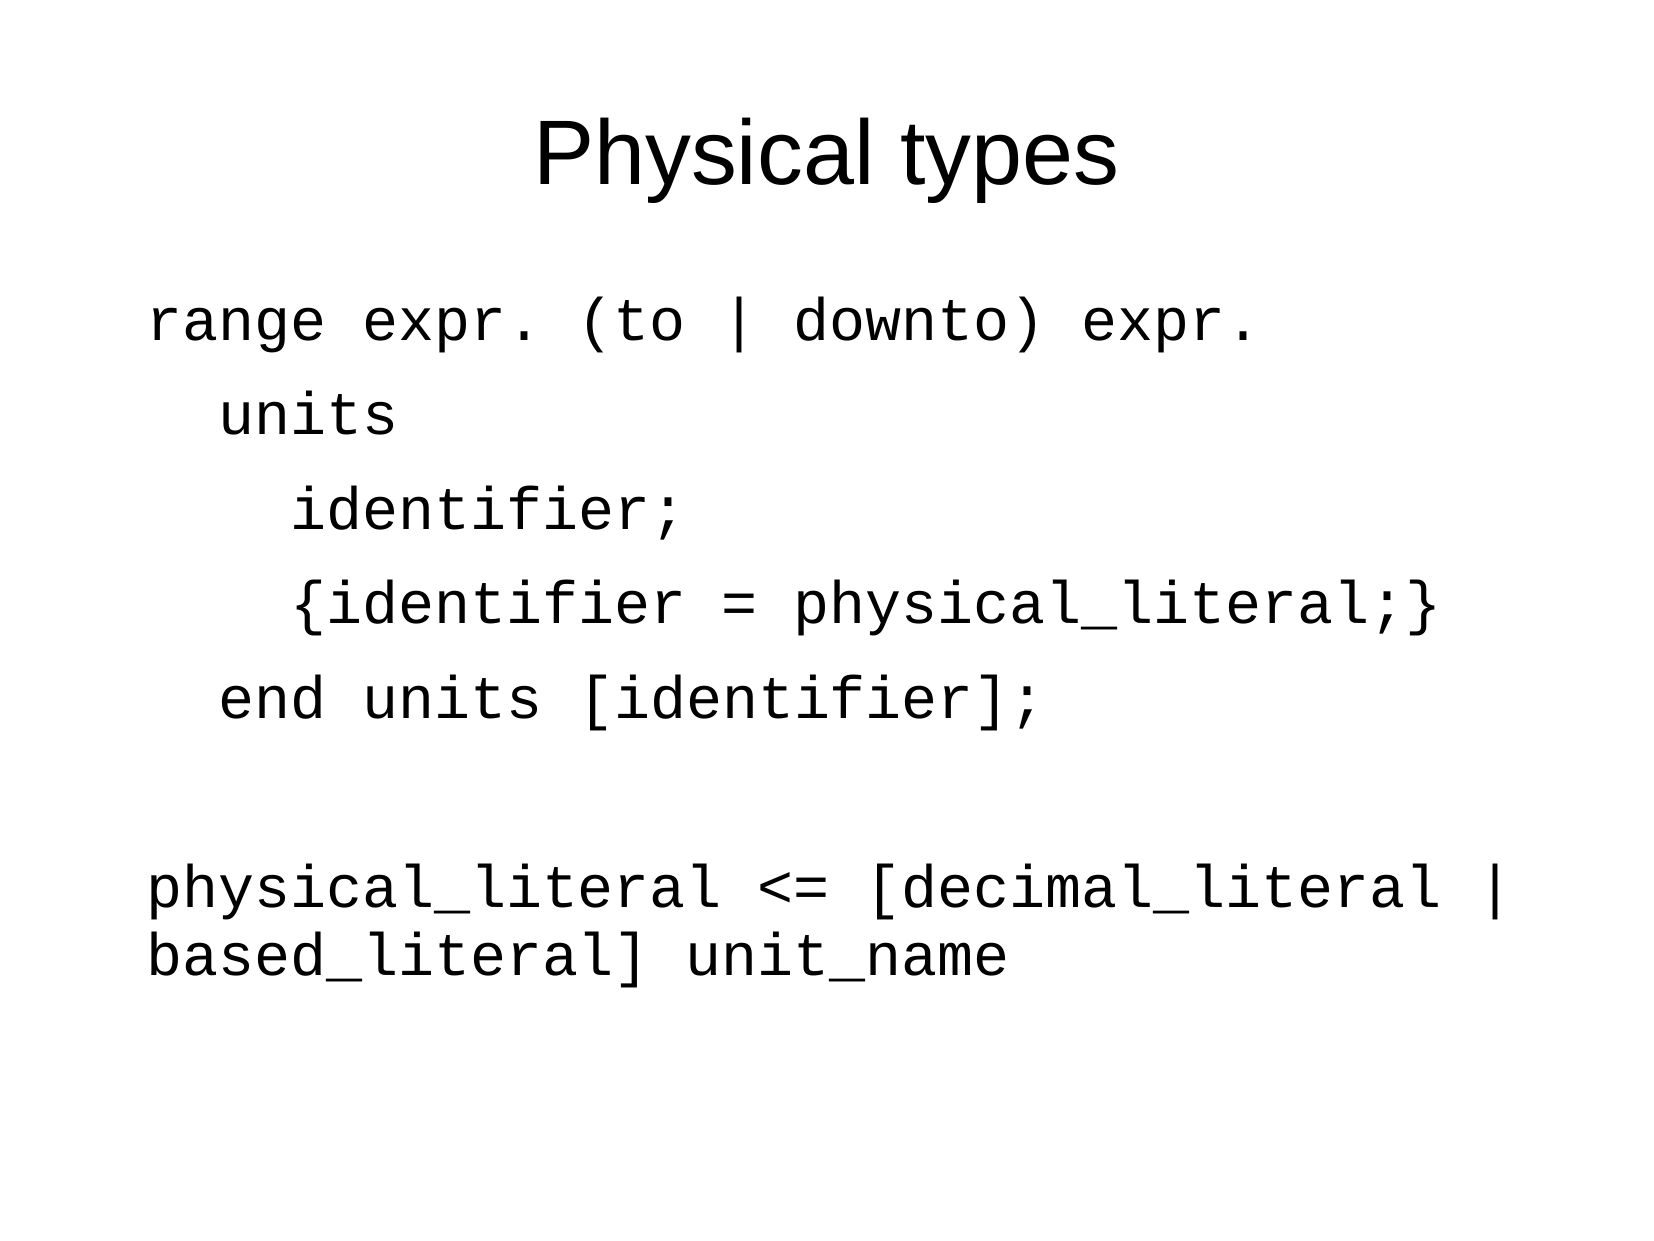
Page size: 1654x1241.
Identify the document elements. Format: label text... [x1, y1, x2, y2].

title Physical types [82, 49, 1571, 257]
list range expr. (to | downto) expr. units identifier; {identifier = physical_literal;} end units [identifier]; physical_literal <= [decimal_literal | based_literal] unit_name [82, 290, 1571, 1010]
